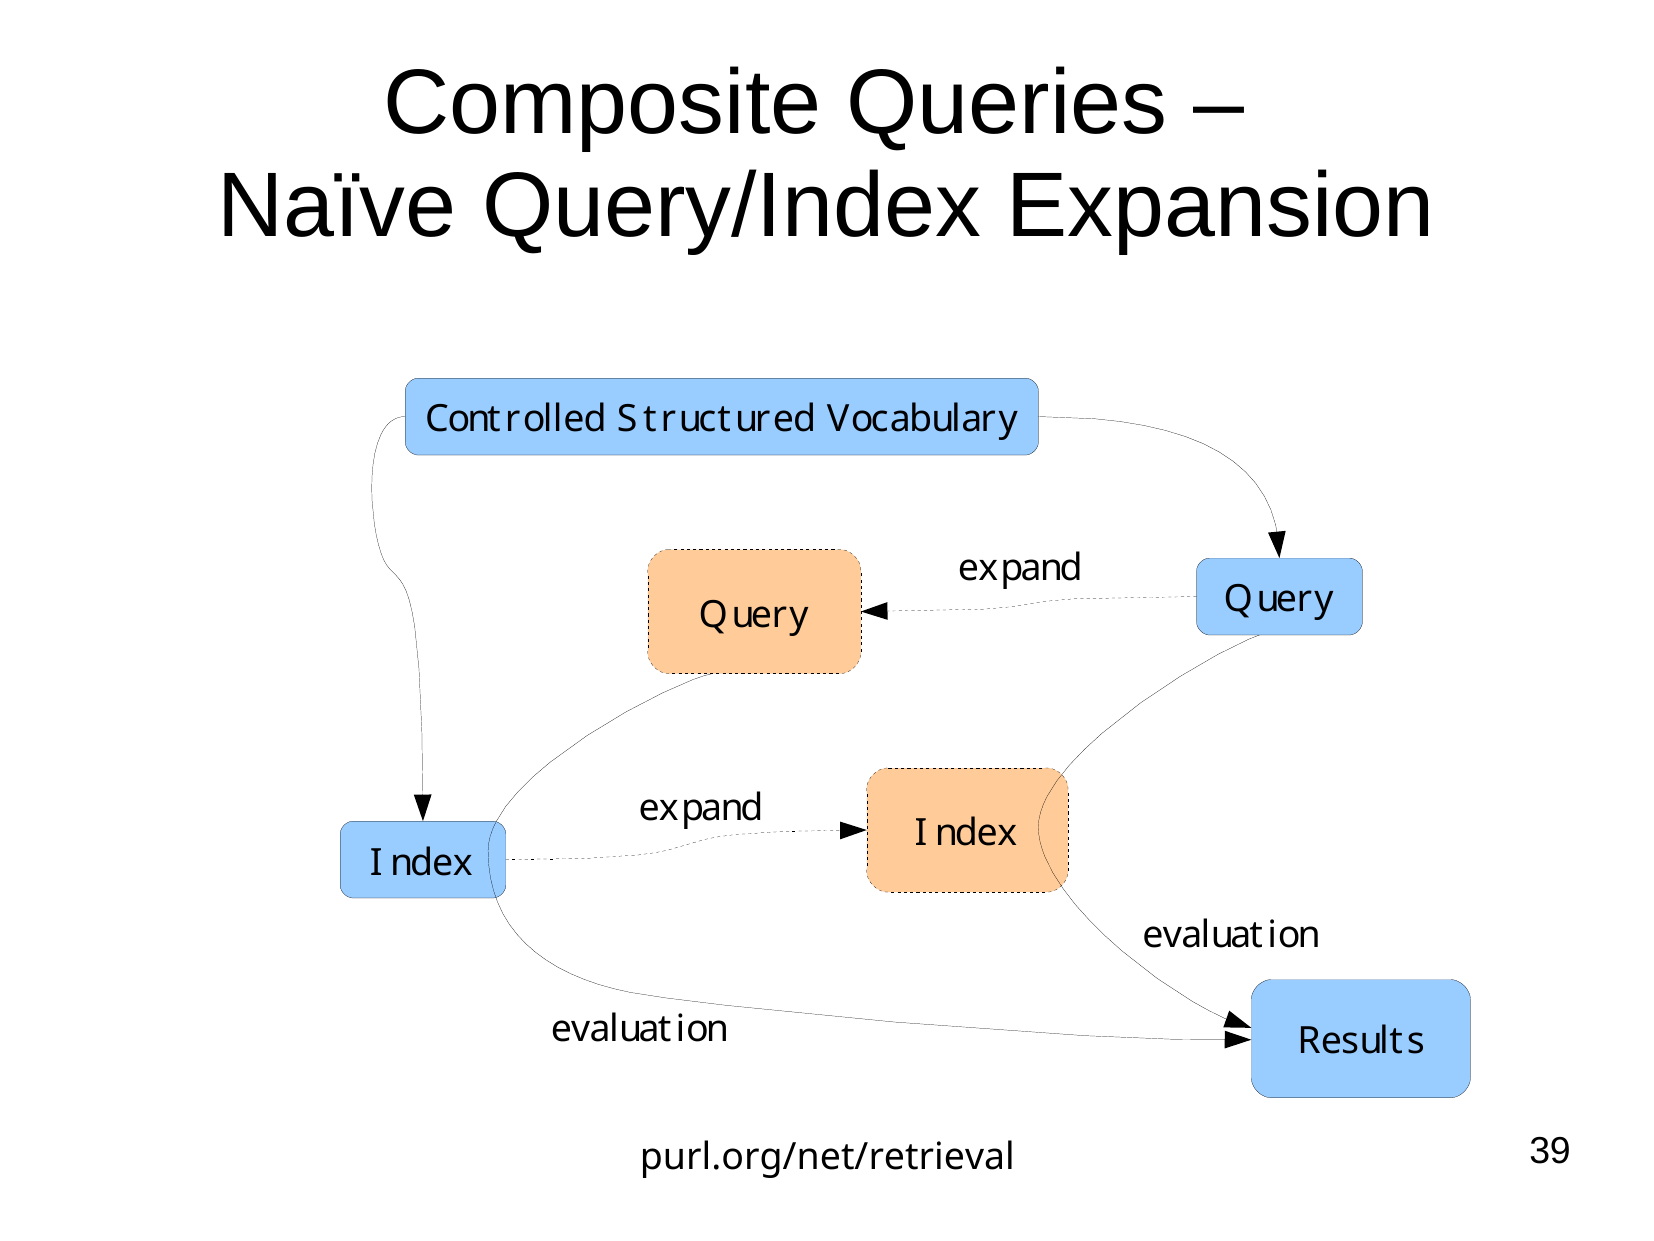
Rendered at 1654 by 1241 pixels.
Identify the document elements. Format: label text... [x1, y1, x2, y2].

chart [82, 290, 1574, 1109]
title Composite Queries – Naïve Query/Index Expansion [82, 49, 1571, 257]
